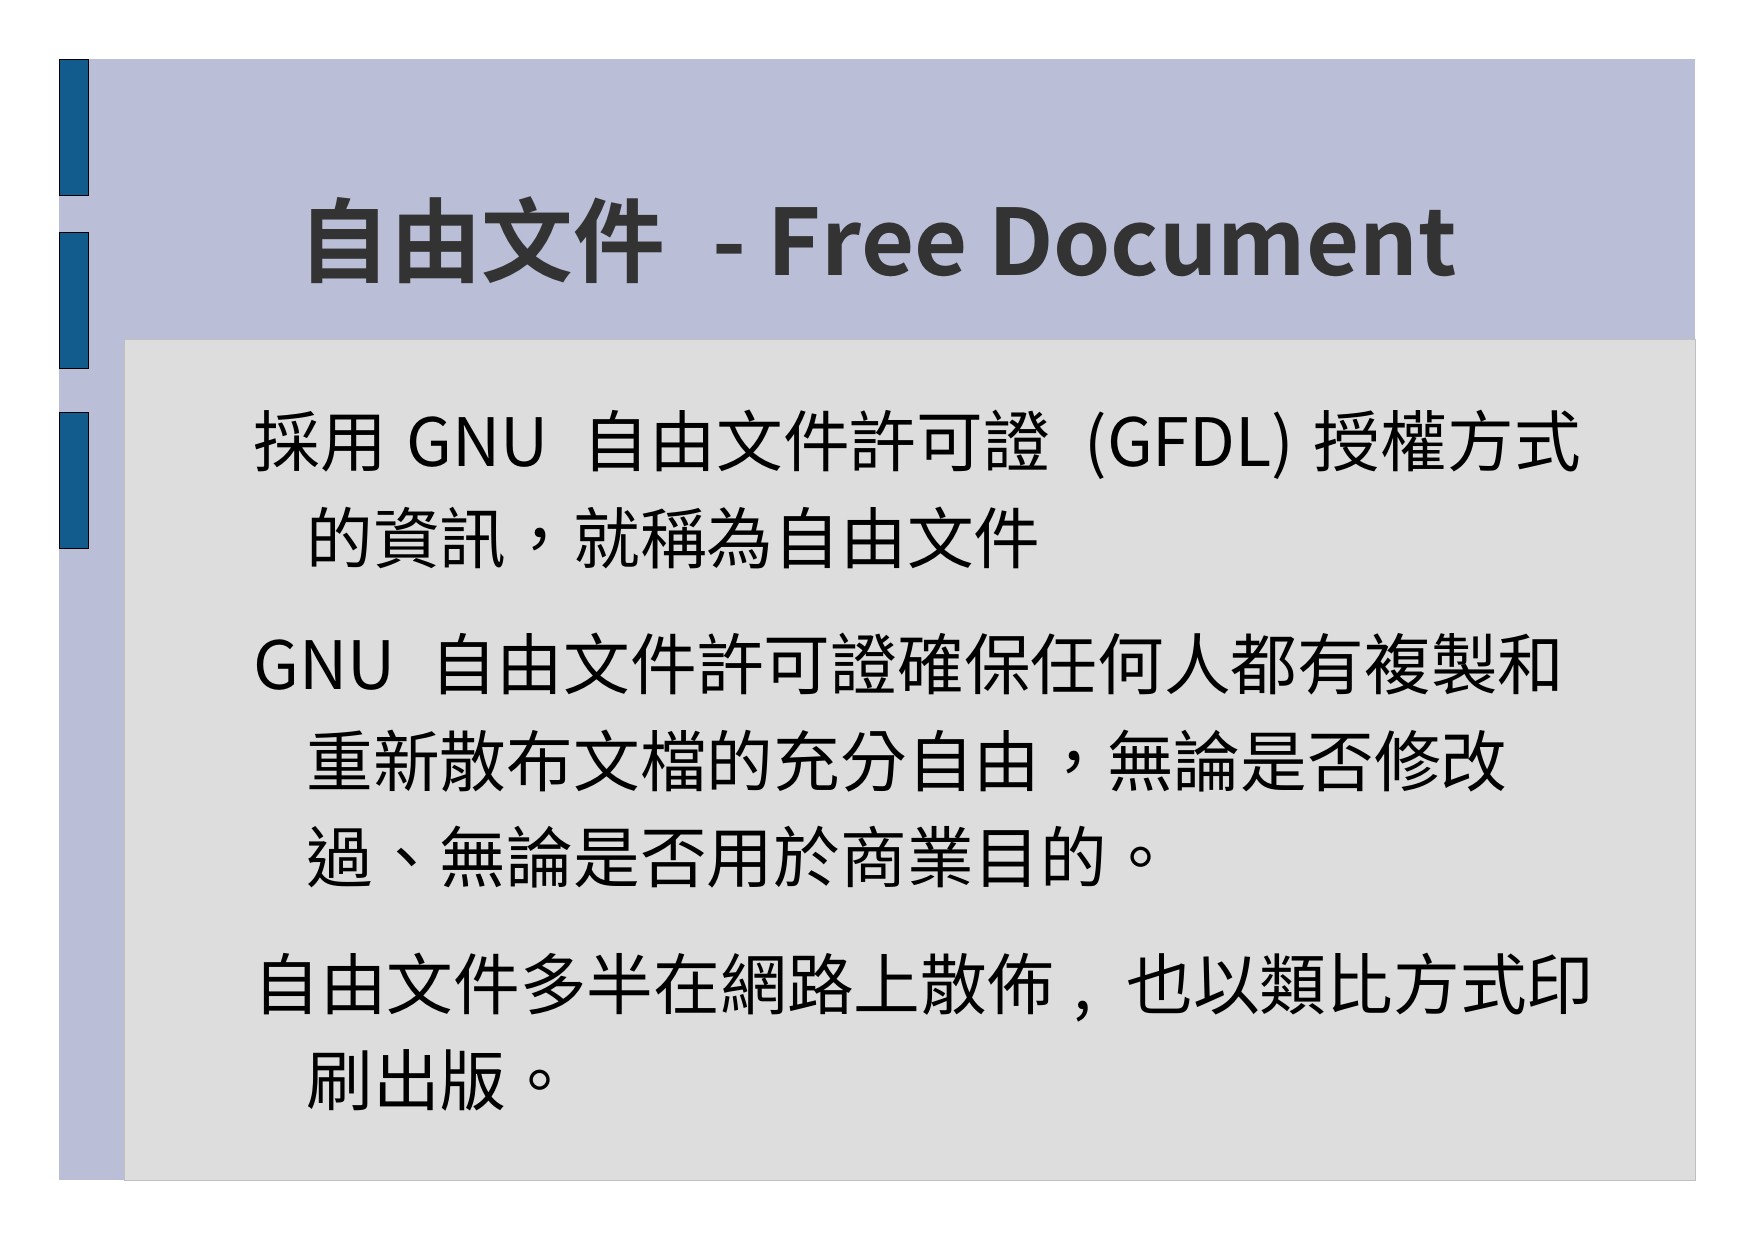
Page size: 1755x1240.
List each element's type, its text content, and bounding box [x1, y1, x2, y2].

title 自由文件 - Free Document [179, 141, 1577, 329]
list 採用GNU 自由文件許可證 (GFDL)授權方式的資訊，就稱為自由文件 GNU 自由文件許可證確保任何人都有複製和重新散布文檔的充分自由，無論是否修改過、無論是否用於商業目的。 自由文件多半在網路上散佈, 也以類比方式印刷出版。 [235, 388, 1612, 1096]
